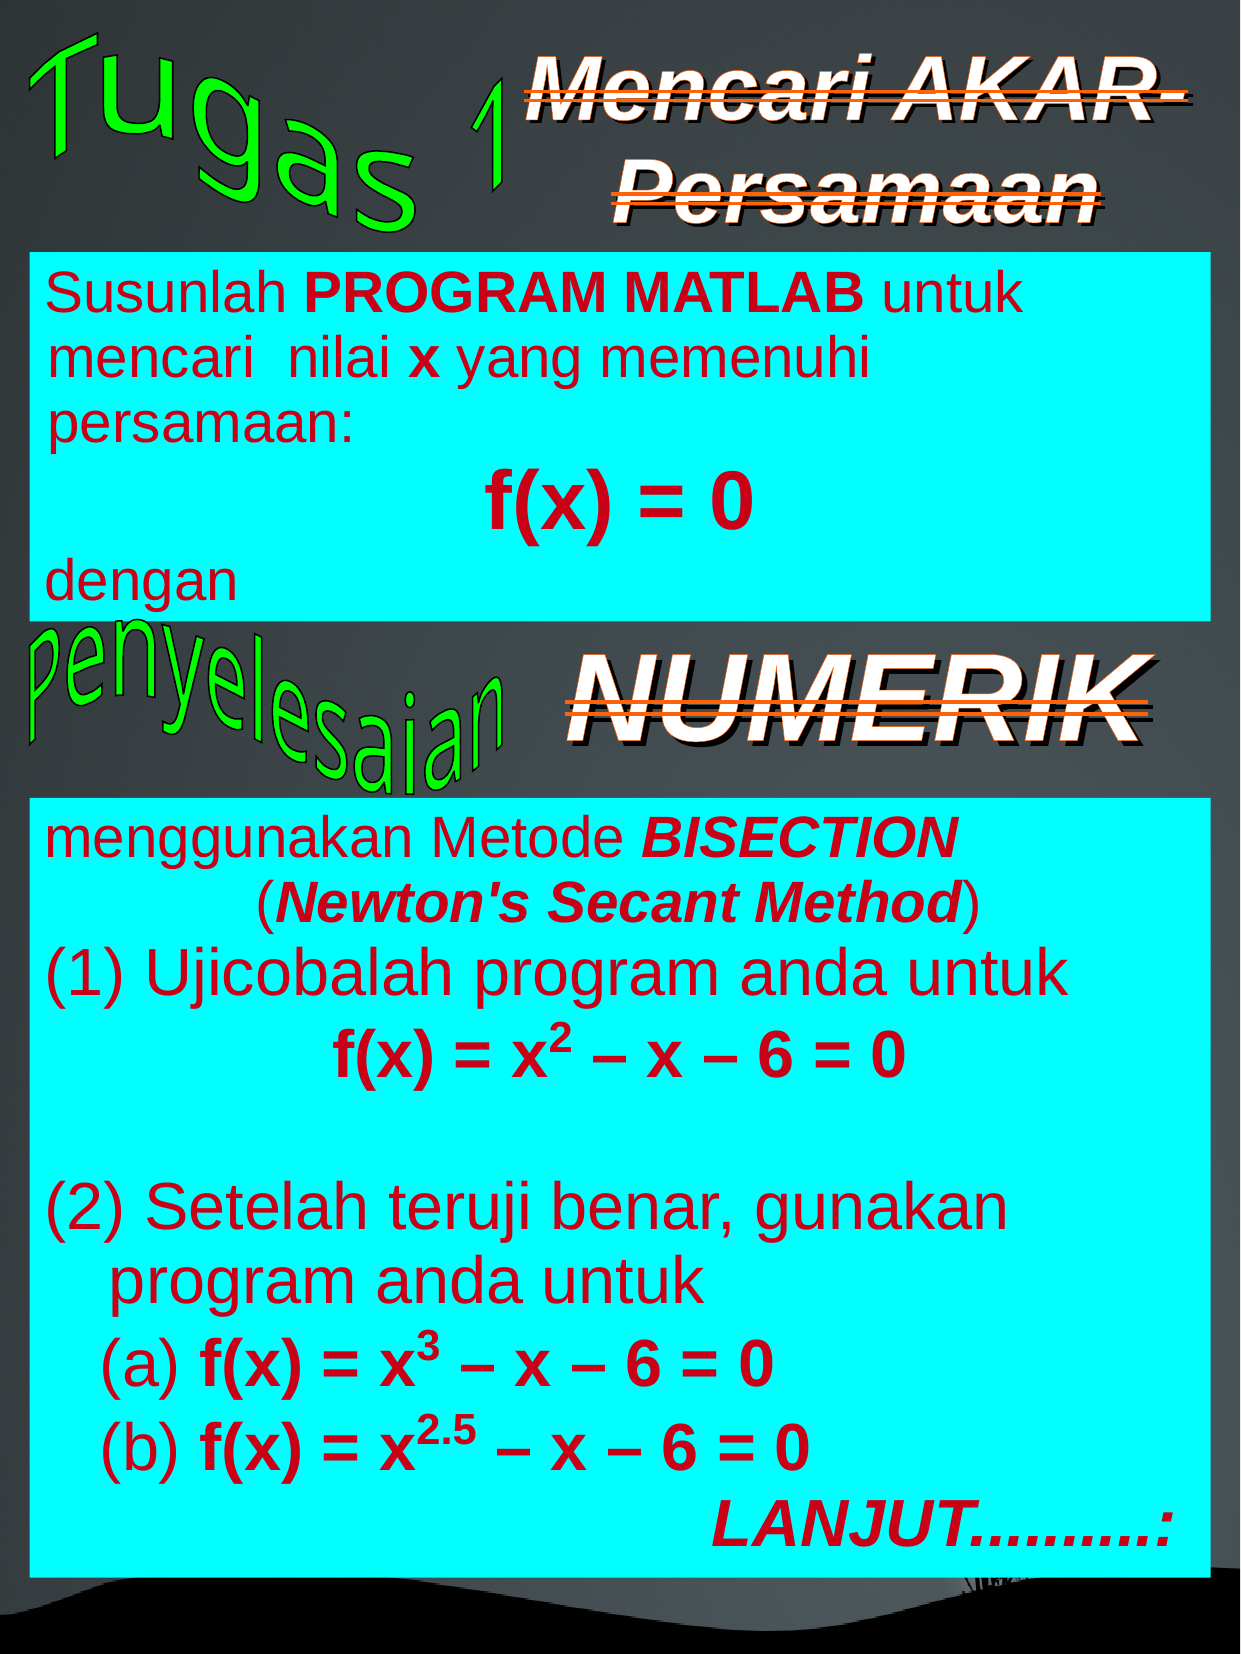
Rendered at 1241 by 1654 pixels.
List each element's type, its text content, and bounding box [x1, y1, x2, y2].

text_box menggunakan Metode BISECTION (Newton's Secant Method) (1) Ujicobalah program anda untuk f(x) = x2 – x – 6 = 0 (2) Setelah teruji benar, gunakan program anda untuk (a) f(x) = x3 – x – 6 = 0 (b) f(x) = x2.5 – x – 6 = 0 LANJUT..........: [29, 797, 1211, 1578]
text_box Tugas 1 [29, 33, 98, 159]
picture [0, 0, 1241, 1654]
text_box Tugas 1 [103, 54, 173, 140]
text_box Penyelesaian [354, 715, 392, 794]
text_box Susunlah PROGRAM MATLAB untuk mencari nilai x yang memenuhi persamaan: f(x) = 0 dengan [29, 252, 1211, 622]
text_box Penyelesaian [161, 624, 205, 735]
text_box Tugas 1 [356, 150, 415, 233]
text_box Penyelesaian [29, 628, 60, 745]
text_box Penyelesaian [254, 633, 262, 743]
text_box Mencari AKAR-Persamaan [472, 29, 1241, 250]
text_box Penyelesaian [424, 709, 461, 791]
text_box Tugas 1 [277, 119, 338, 218]
text_box Penyelesaian [405, 719, 414, 795]
text_box Penyelesaian [67, 626, 104, 706]
text_box Penyelesaian [472, 677, 501, 772]
text_box Penyelesaian [316, 700, 347, 780]
text_box Penyelesaian [272, 680, 309, 763]
text_box NUMERIK [501, 620, 1211, 775]
text_box Penyelesaian [208, 647, 245, 730]
text_box Tugas 1 [193, 77, 260, 203]
text_box Penyelesaian [115, 619, 155, 698]
